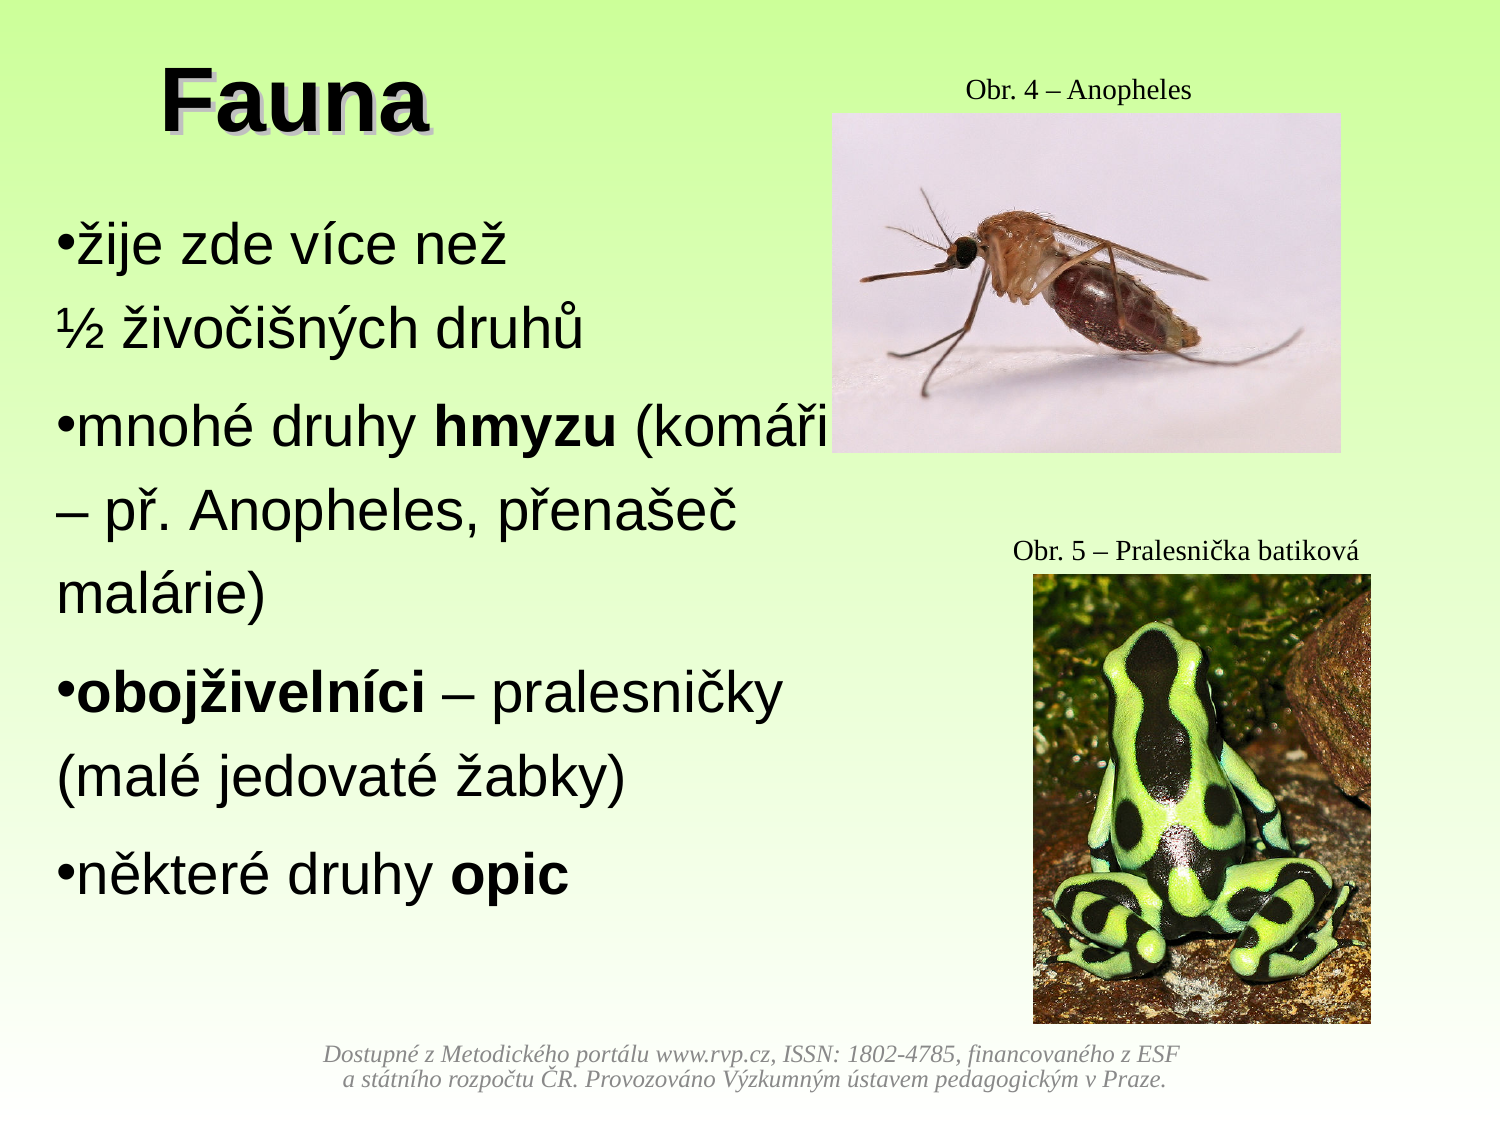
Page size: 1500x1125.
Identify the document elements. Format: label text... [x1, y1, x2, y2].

list žije zde více než ½ živočišných druhů mnohé druhy hmyzu (komáři – př. Anopheles, přenašeč malárie) obojživelníci – pralesničky (malé jedovaté žabky) některé druhy opic [41, 184, 857, 941]
title Fauna [29, 19, 561, 171]
text_box Dostupné z Metodického portálu www.rvp.cz, ISSN: 1802-4785, financovaného z ESF a státního rozpočtu ČR. Provozováno Výzkumným ústavem pedagogickým v Praze. [230, 1034, 1281, 1106]
text_box Obr. 5 – Pralesnička batiková [998, 527, 1412, 575]
text_box Obr. 4 – Anopheles [950, 66, 1235, 115]
picture [832, 113, 1341, 453]
picture [1033, 575, 1371, 1024]
